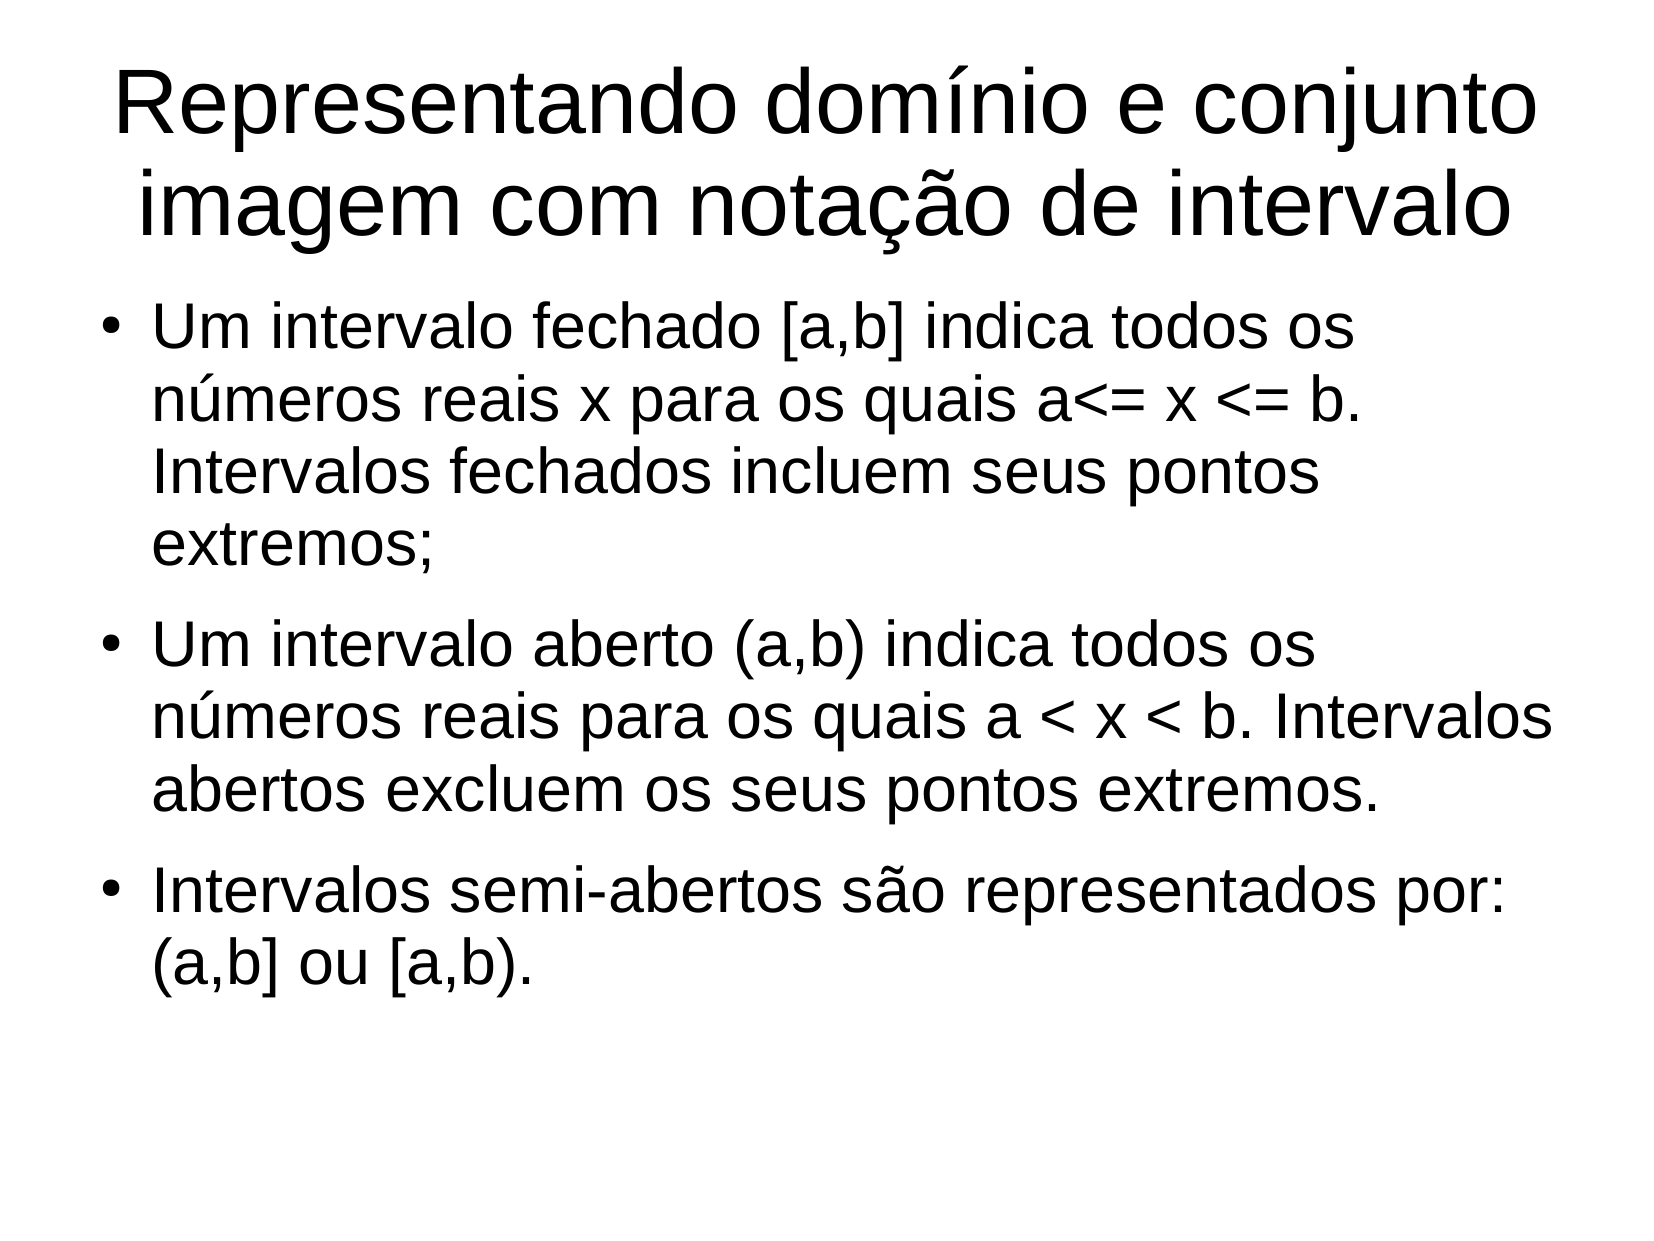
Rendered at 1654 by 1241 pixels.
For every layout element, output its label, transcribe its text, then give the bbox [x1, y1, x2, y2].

title Representando domínio e conjunto imagem com notação de intervalo [82, 49, 1571, 257]
list Um intervalo fechado [a,b] indica todos os números reais x para os quais a<= x <= b. Intervalos fechados incluem seus pontos extremos; Um intervalo aberto (a,b) indica todos os números reais para os quais a < x < b. Intervalos abertos excluem os seus pontos extremos. Intervalos semi-abertos são representados por: (a,b] ou [a,b). [82, 290, 1571, 1010]
